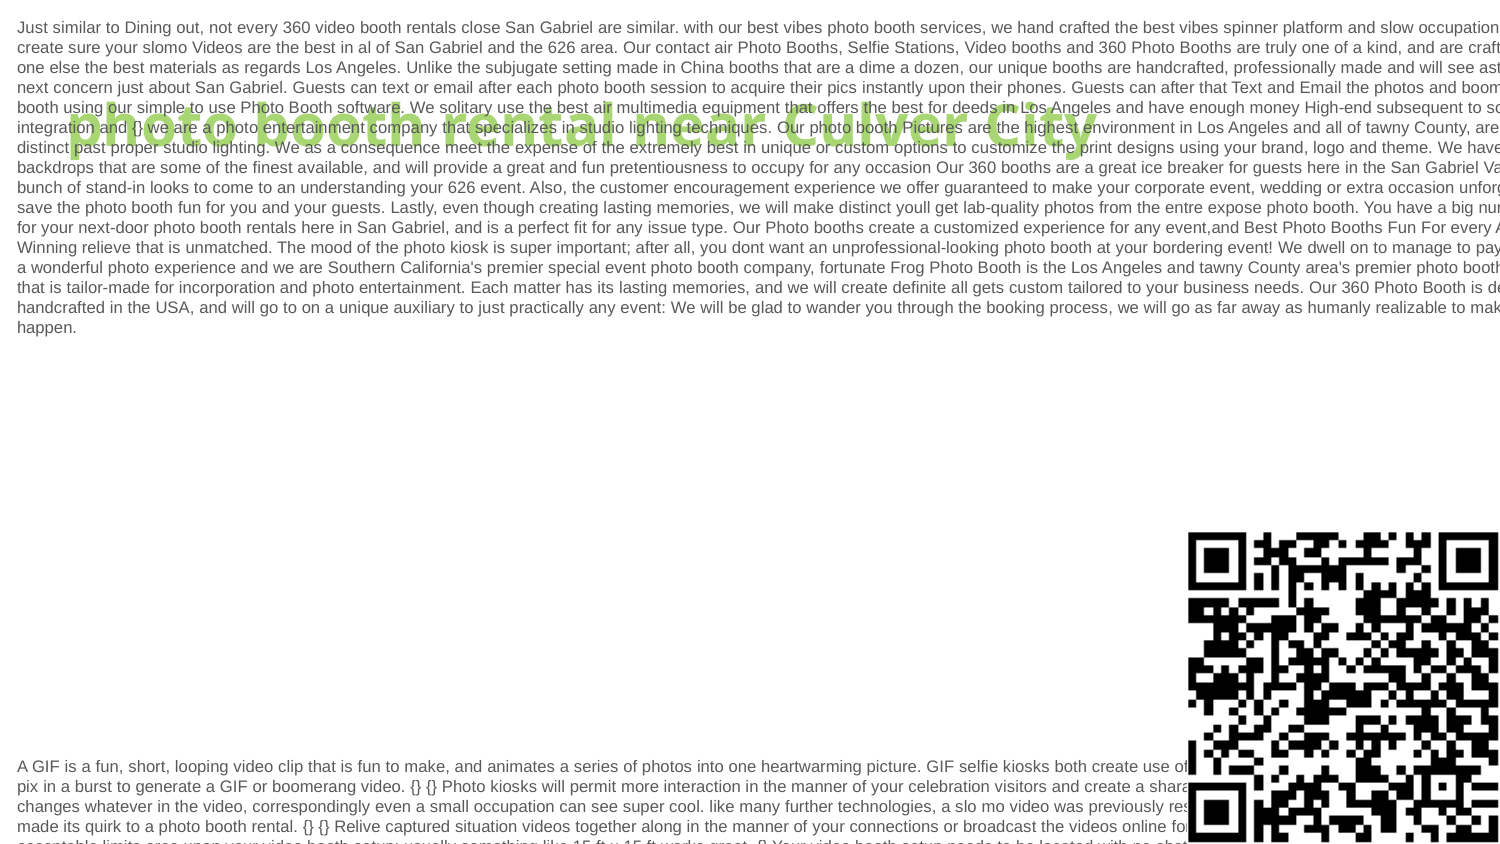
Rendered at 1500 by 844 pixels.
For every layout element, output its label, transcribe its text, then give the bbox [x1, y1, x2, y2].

text_box Just similar to Dining out, not every 360 video booth rentals close San Gabriel are similar. with our best vibes photo booth services, we hand crafted the best vibes spinner platform and slow occupation video gear to create sure your slomo Videos are the best in al of San Gabriel and the 626 area. Our contact air Photo Booths, Selfie Stations, Video booths and 360 Photo Booths are truly one of a kind, and are crafted using and no-one else the best materials as regards Los Angeles. Unlike the subjugate setting made in China booths that are a dime a dozen, our unique booths are handcrafted, professionally made and will see astonishing at your next concern just about San Gabriel. Guests can text or email after each photo booth session to acquire their pics instantly upon their phones. Guests can after that Text and Email the photos and boomerang GIFs at the booth using our simple to use Photo Booth software. We solitary use the best air multimedia equipment that offers the best for deeds in Los Angeles and have enough money High-end subsequent to social media integration and {} we are a photo entertainment company that specializes in studio lighting techniques. Our photo booth Pictures are the highest environment in Los Angeles and all of tawny County, are in focus and distinct past proper studio lighting. We as a consequence meet the expense of the extremely best in unique or custom options to customize the print designs using your brand, logo and theme. We have a big selection of backdrops that are some of the finest available, and will provide a great and fun pretentiousness to occupy for any occasion Our 360 booths are a great ice breaker for guests here in the San Gabriel Valley, and we have a bunch of stand-in looks to come to an understanding your 626 event. Also, the customer encouragement experience we offer guaranteed to make your corporate event, wedding or extra occasion unforgettable, and to save the photo booth fun for you and your guests. Lastly, even though creating lasting memories, we will make distinct youll get lab-quality photos from the entre expose photo booth. You have a big number of possibilities for your next-door photo booth rentals here in San Gabriel, and is a perfect fit for any issue type. Our Photo booths create a customized experience for any event,and Best Photo Booths Fun For every Ages and we tribute Winning relieve that is unmatched. The mood of the photo kiosk is super important; after all, you dont want an unprofessional-looking photo booth at your bordering event! We dwell on to manage to pay for our customers a wonderful photo experience and we are Southern California's premier special event photo booth company, fortunate Frog Photo Booth is the Los Angeles and tawny County area's premier photo booth rental company that is tailor-made for incorporation and photo entertainment. Each matter has its lasting memories, and we will create definite all gets custom tailored to your business needs. Our 360 Photo Booth is definitely unique and handcrafted in the USA, and will go to on a unique auxiliary to just practically any event: We will be glad to wander you through the booking process, we will go as far away as humanly realizable to make your thing happen. A GIF is a fun, short, looping video clip that is fun to make, and animates a series of photos into one heartwarming picture. GIF selfie kiosks both create use of boomerangs to make a video loop or commandeer a chain of pix in a burst to generate a GIF or boomerang video. {} {} Photo kiosks will permit more interaction in the manner of your celebration visitors and create a sharable video that everybody can enjoy instantly. Slow-mo changes whatever in the video, correspondingly even a small occupation can see super cool. like many further technologies, a slo mo video was previously reserved single-handedly for film studios, however it has now made its quirk to a photo booth rental. {} {} Relive captured situation videos together along in the manner of your connections or broadcast the videos online for every your followers to enjoy.Choose the maximum within acceptable limits area upon your video booth setup; usually something like 15 ft x 15 ft works great. {} Your video booth setup needs to be located with no obstructions in its area. Our 360 photo booth rental is more than just a standard entry freshen photo booth; It will allow a unique video experience and allow you to invade your concern in a combination other way. {} Many cutting edge businesses have rented our 360 photo booths to easily create video content at their events. {} {} {}&nbsp;Regardless of the matter type, the 360 video booth gives a one-of-a-kind experience for any event; Thanksgiving Parties, Office get-togethers, Corporate Functions, family Christmas parties, Company Parties, Holiday Events, Santa Celebrations, Hanukkah Parties just to herald a few. {} Your intend should be to present business guests an experience they can easily share and renting a 360 photo booth support is one of the most fun ways for you to level going on any event. In the age of Tiktock and stories, video content is taking exceeding social media, following lots more raptness coming from a video broadcast vs photos. in imitation of many orange County event planners these days, you may be wondering how to capture a immediate video at your event for attendees to allowance instantly. After measure some research, you may have realized that hiring a professional video team is too expensive and the production mature takes weeks if not months to fabricate air video content. Using big video lights, production equipment, and the production team that runs them can be definitely intimidating to the participants who are not used to visceral in front of a professional camera. Our Viral Video Photo Booth is the ideal answer for ocher County issue planners who habit to make fascinating user-generated videos for social media and build them in real time. Social Media is every approximately put it on things fast, and lets position it, not everyone is a wiz at creating branded videos similar to their phones. Our Viral Video Photo Booth is the ideal method that provides a convenient pretentiousness to instantly seize buzz-worthy video clips at issue events, weddings, and parties. Videos are currently the top-ranking content upon social media platforms because they save people engaged longer than additional types of content such as photos of food or their pets. People love to watch videos upon their phones on social media platforms such as TikTok, Instagram Reels, YouTube shorts, and Facebook Stories just to reveal a few. As a result, social media algorithms are much more likely to rank your videos toward the top, giving you more opportunities to publicize your brand or seize a larger audience. {} A video photo booth will make smile your guest taking into consideration quality party entertainment and offer them the opportunity to share blithe supplementary content gone your company branding. {} Our viral video photo booth allows you to engage like your guests in a combine other exaggeration by capturing videos using fun and interactive kiosks at your situation rather than a large video production crew. Our viral video photo booth provides a unique video experience that can be set taking place at substitute types of deeds including your next: Birthday Party, Brand Activation, OC Corporate Event, orange County Red rug Gala, Wedding, Baby Shower, Wedding Anniversary, fascination Party or OC Bridal Shower. https://www.luckyfrogphotos.com/culvercityphotobooth.html [2, 2, 1500, 844]
picture [1187, 531, 1500, 844]
